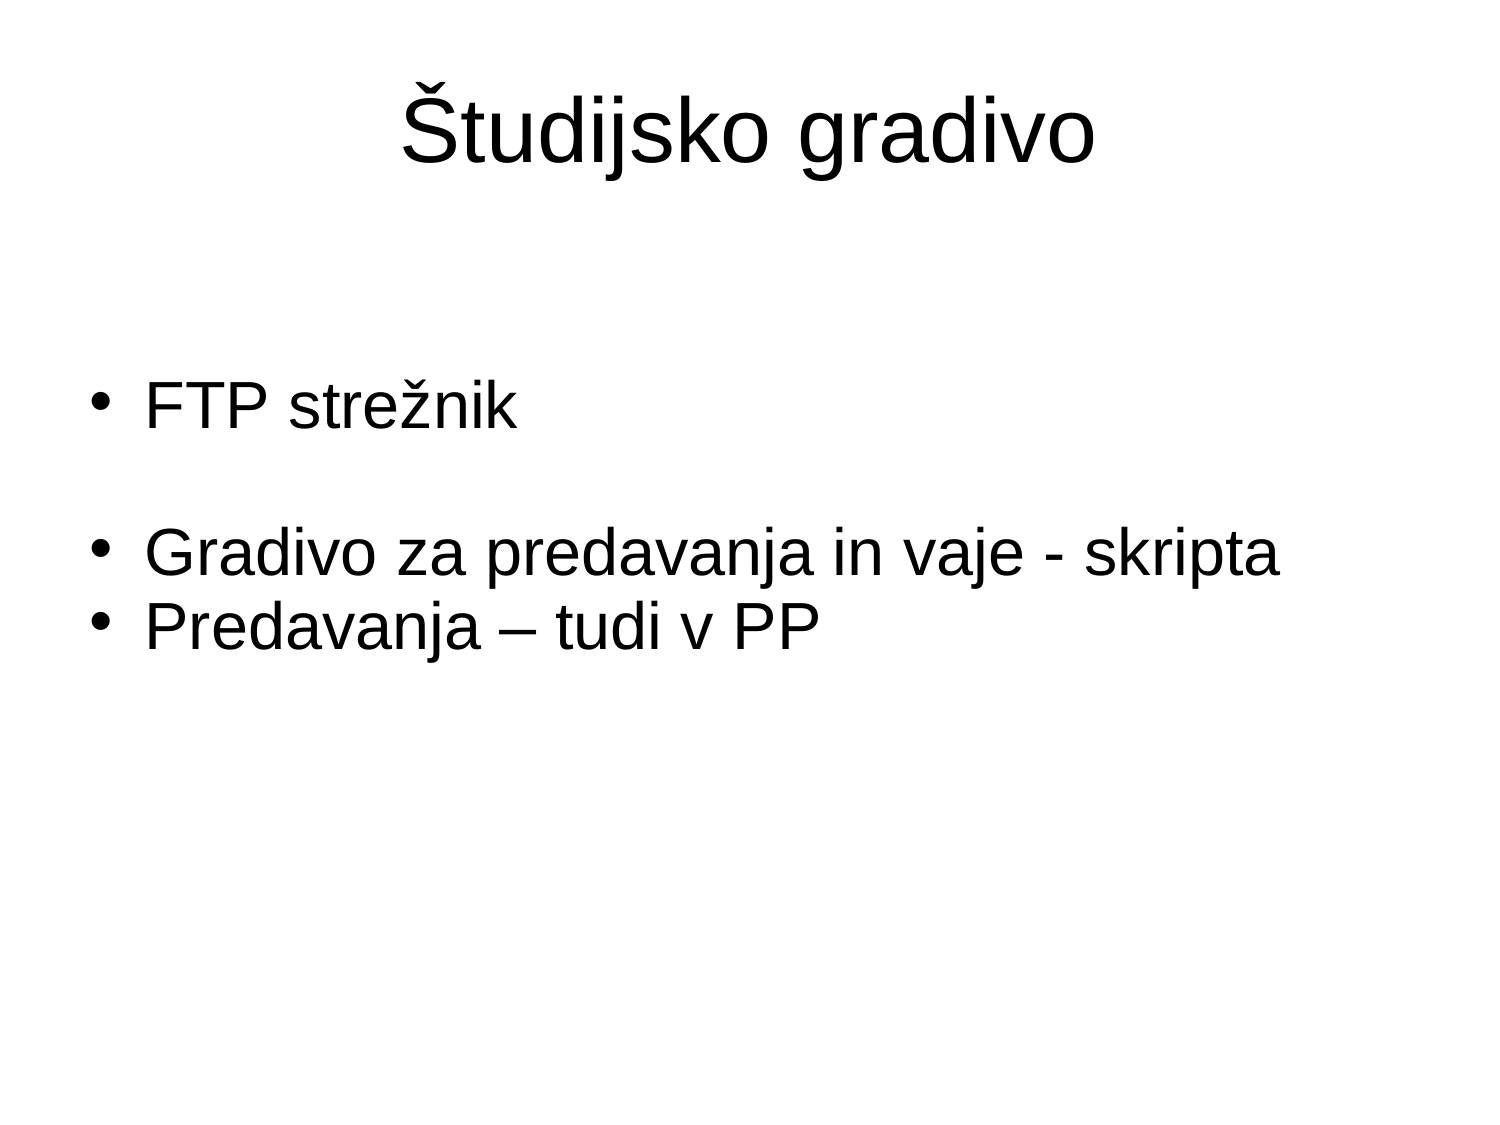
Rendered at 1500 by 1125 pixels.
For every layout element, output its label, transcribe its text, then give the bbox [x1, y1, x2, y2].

list FTP strežnik Gradivo za predavanja in vaje - skripta Predavanja – tudi v PP [75, 278, 1424, 1005]
title Študijsko gradivo [75, 21, 1424, 257]
